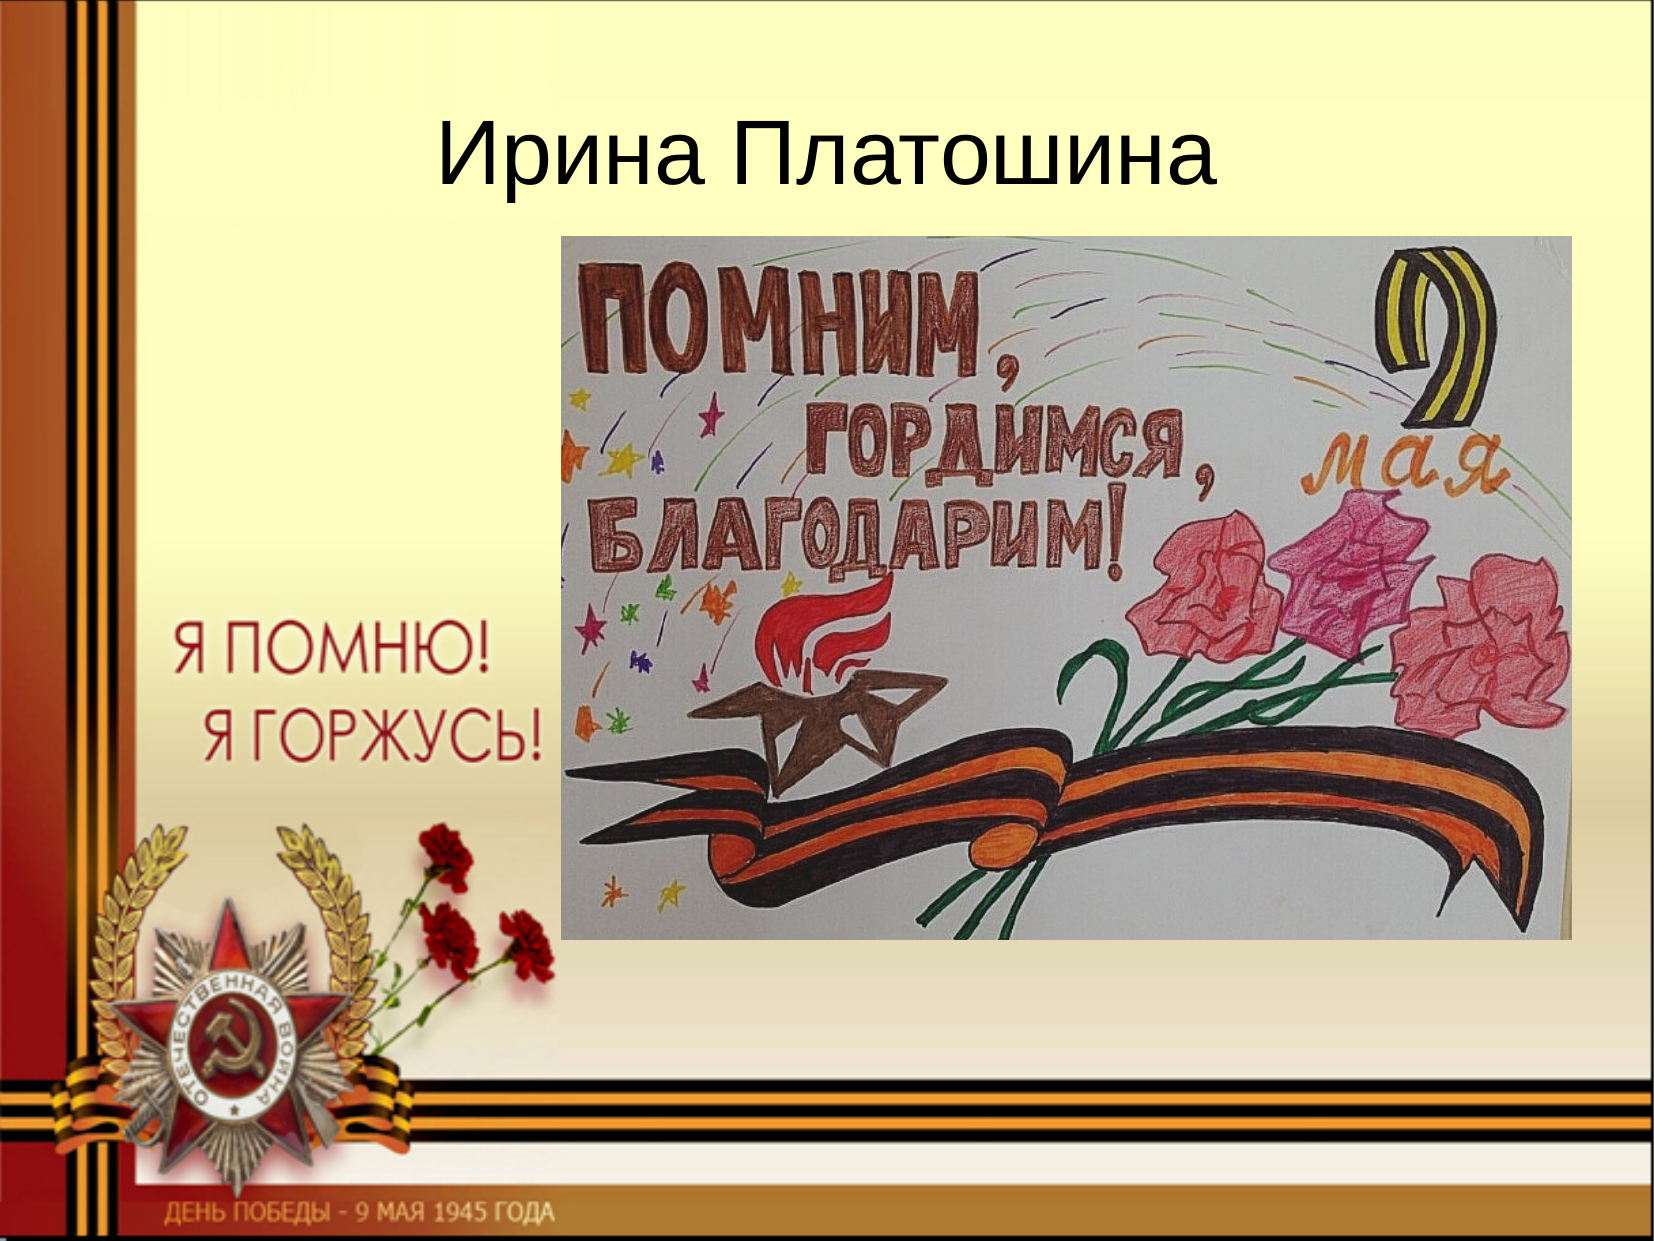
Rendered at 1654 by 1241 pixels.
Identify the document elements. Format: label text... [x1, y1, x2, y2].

picture [0, 0, 1654, 1241]
title Ирина Платошина [82, 49, 1571, 257]
